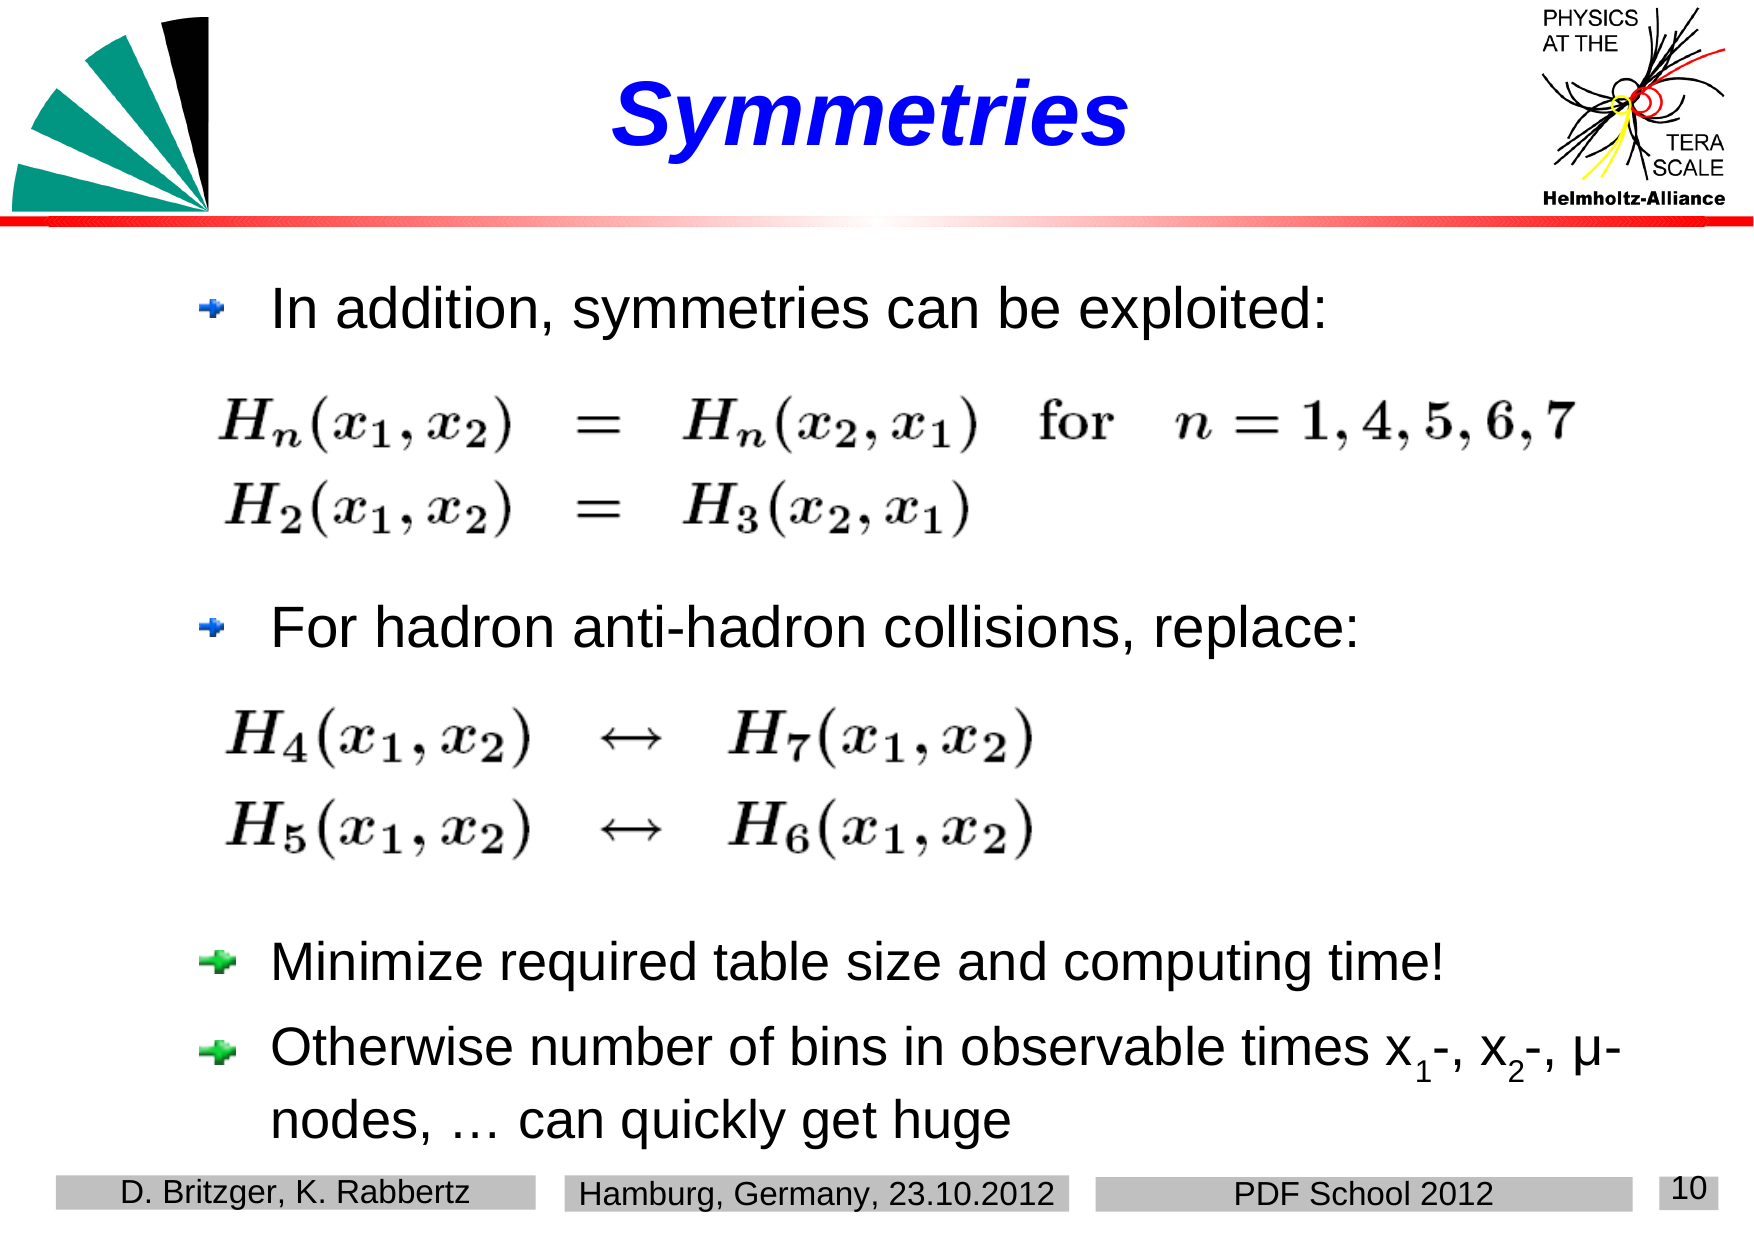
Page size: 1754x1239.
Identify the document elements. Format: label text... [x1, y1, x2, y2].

title Symmetries [210, 21, 1533, 206]
picture [12, 17, 209, 214]
picture [208, 381, 1588, 553]
picture [1524, 0, 1742, 216]
list Minimize required table size and computing time! Otherwise number of bins in observable times x1-, x2-, μ-nodes, … can quickly get huge [140, 931, 1639, 1151]
picture [213, 690, 1051, 877]
list In addition, symmetries can be exploited: [140, 276, 1638, 366]
list For hadron anti-hadron collisions, replace: [140, 595, 1638, 685]
